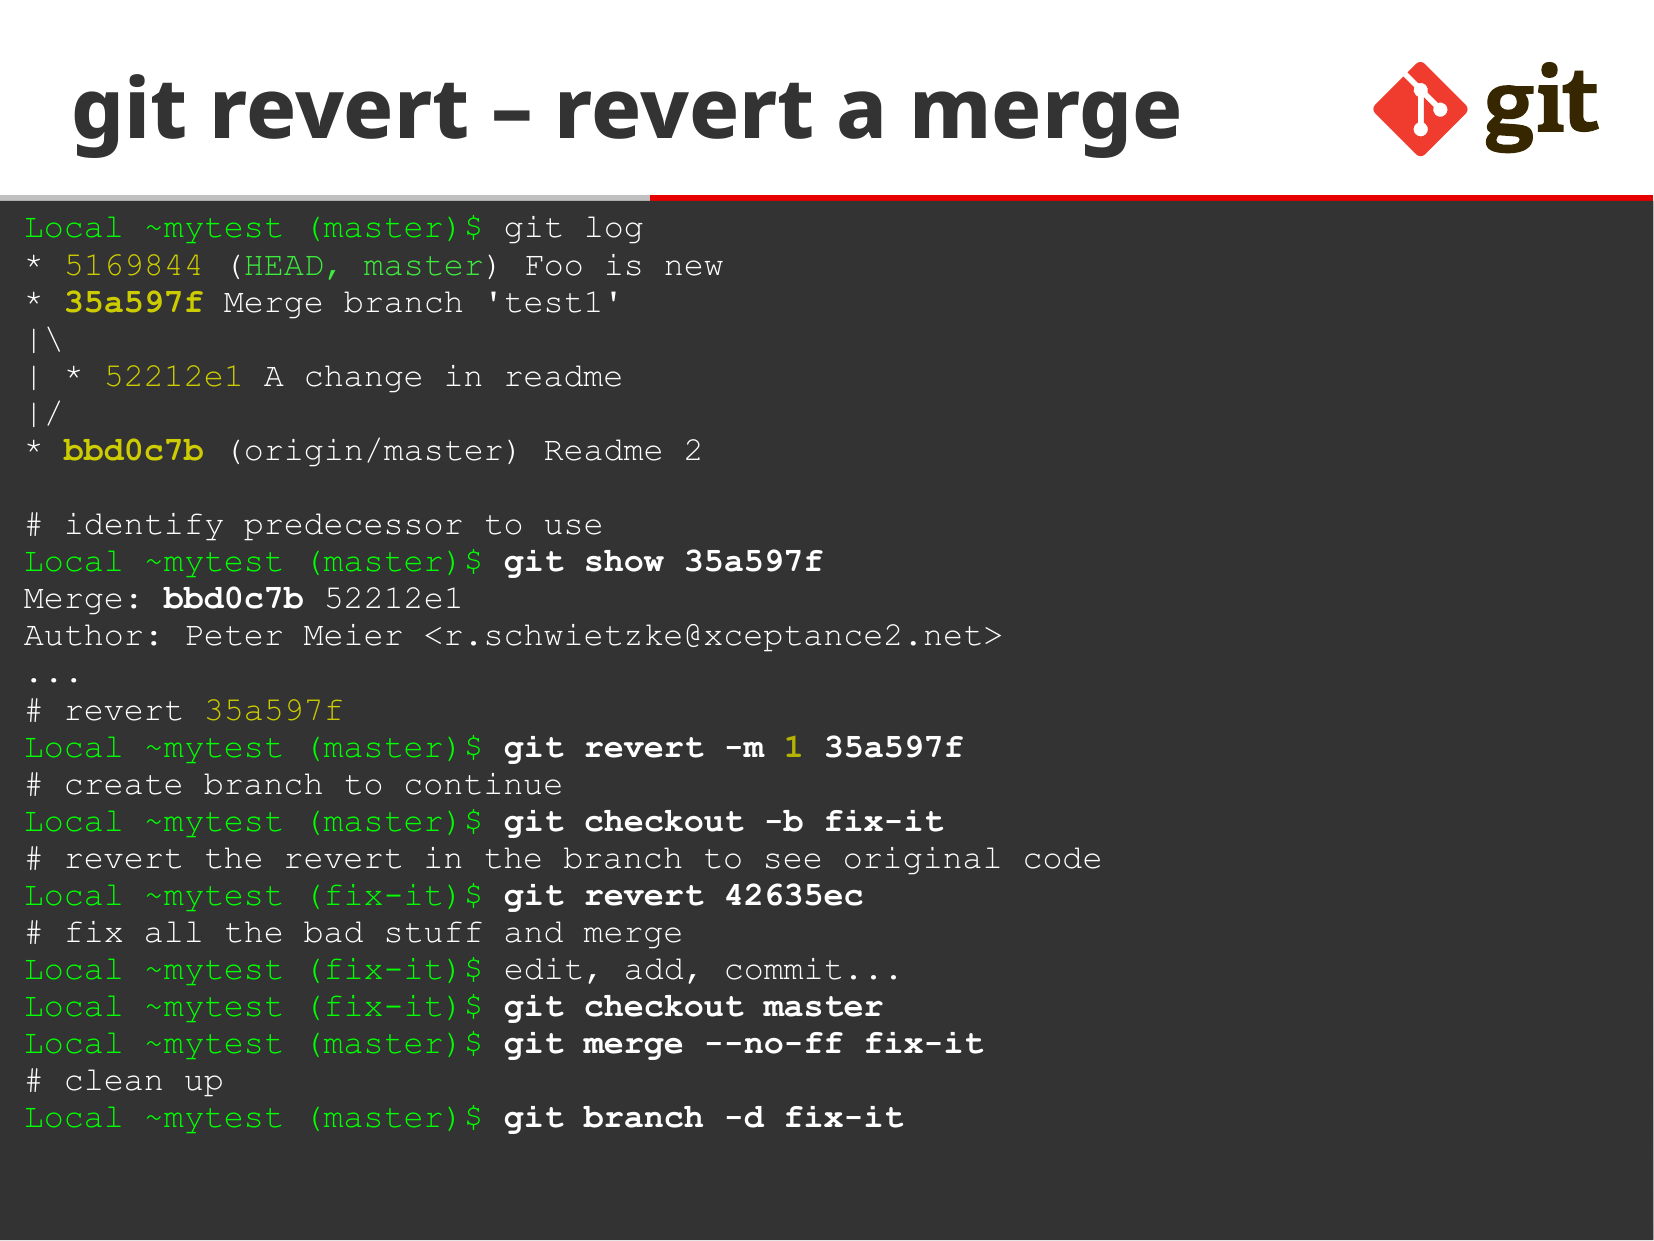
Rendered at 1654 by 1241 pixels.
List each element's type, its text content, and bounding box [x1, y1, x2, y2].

text_box Local ~mytest (master)$ git log * 5169844 (HEAD, master) Foo is new * 35a597f Merge branch 'test1' |\ | * 52212e1 A change in readme |/ * bbd0c7b (origin/master) Readme 2 # identify predecessor to use Local ~mytest (master)$ git show 35a597f Merge: bbd0c7b 52212e1 Author: Peter Meier <r.schwietzke@xceptance2.net> ... # revert 35a597f Local ~mytest (master)$ git revert -m 1 35a597f # create branch to continue Local ~mytest (master)$ git checkout -b fix-it # revert the revert in the branch to see original code Local ~mytest (fix-it)$ git revert 42635ec # fix all the bad stuff and merge Local ~mytest (fix-it)$ edit, add, commit... Local ~mytest (fix-it)$ git checkout master Local ~mytest (master)$ git merge --no-ff fix-it # clean up Local ~mytest (master)$ git branch -d fix-it [0, 200, 1654, 1241]
title git revert – revert a merge [56, 36, 1546, 175]
